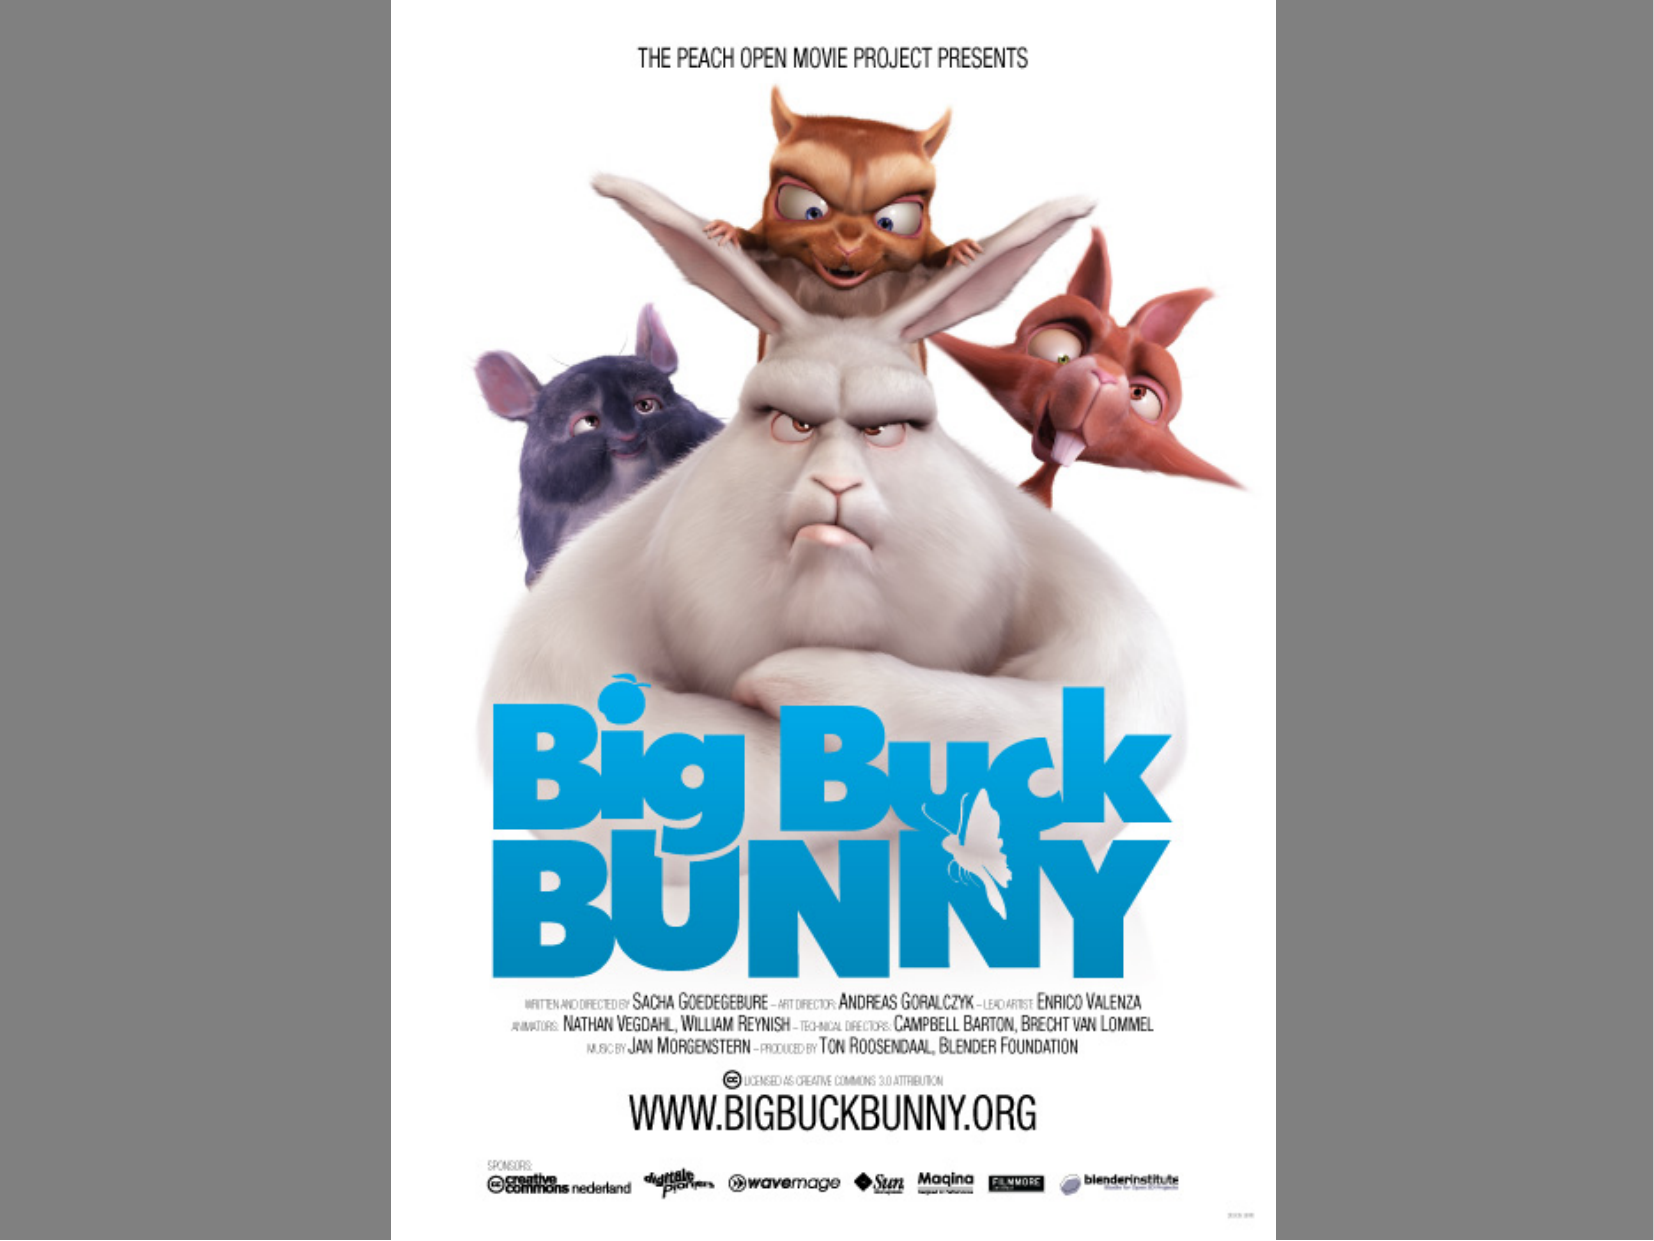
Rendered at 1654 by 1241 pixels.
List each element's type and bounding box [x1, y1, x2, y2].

picture [391, 0, 1276, 1240]
